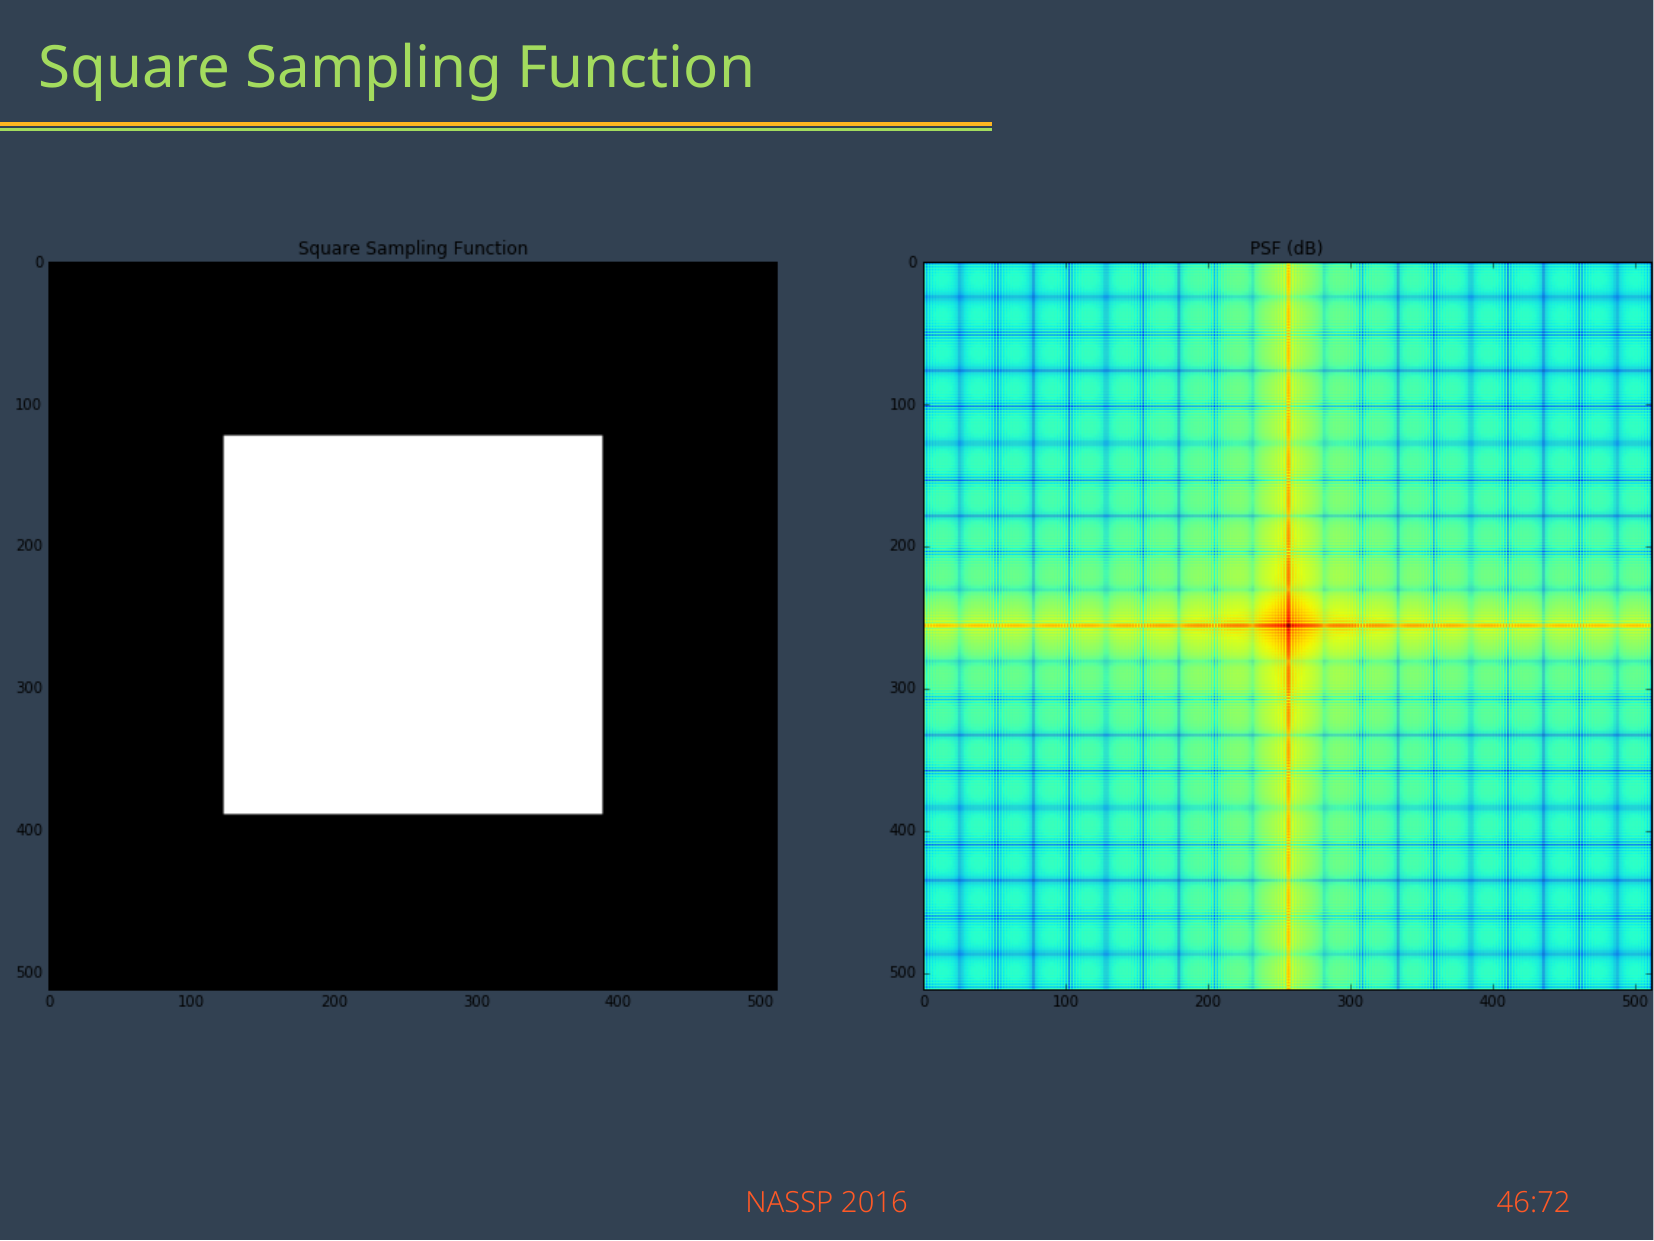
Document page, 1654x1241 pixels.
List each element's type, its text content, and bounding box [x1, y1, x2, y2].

text_box Square Sampling Function [23, 17, 1182, 103]
picture [5, 230, 1654, 1020]
